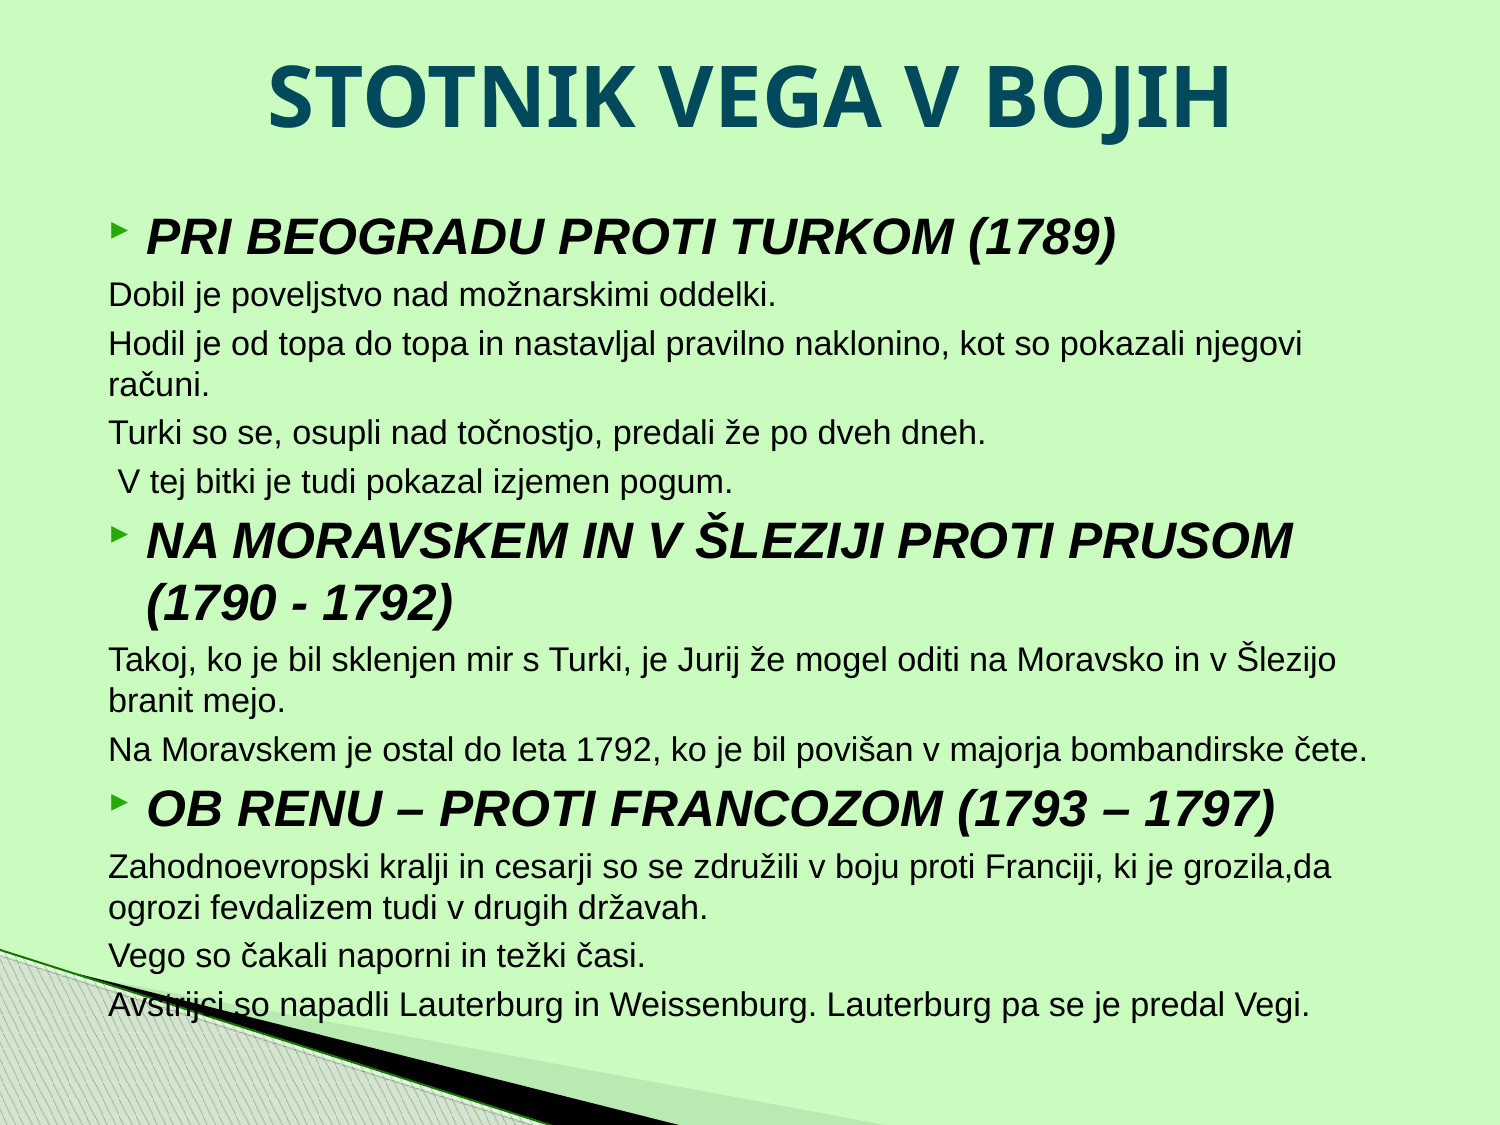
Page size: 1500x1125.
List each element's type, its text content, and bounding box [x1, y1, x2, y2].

title STOTNIK VEGA V BOJIH [76, 0, 1427, 188]
list PRI BEOGRADU PROTI TURKOM (1789) Dobil je poveljstvo nad možnarskimi oddelki. Hodil je od topa do topa in nastavljal pravilno naklonino, kot so pokazali njegovi računi. Turki so se, osupli nad točnostjo, predali že po dveh dneh. V tej bitki je tudi pokazal izjemen pogum. NA MORAVSKEM IN V ŠLEZIJI PROTI PRUSOM (1790 - 1792) Takoj, ko je bil sklenjen mir s Turki, je Jurij že mogel oditi na Moravsko in v Šlezijo branit mejo. Na Moravskem je ostal do leta 1792, ko je bil povišan v majorja bombandirske čete. OB RENU – PROTI FRANCOZOM (1793 – 1797) Zahodnoevropski kralji in cesarji so se združili v boju proti Franciji, ki je grozila,da ogrozi fevdalizem tudi v drugih državah. Vego so čakali naporni in težki časi. Avstrijci so napadli Lauterburg in Weissenburg. Lauterburg pa se je predal Vegi. [76, 196, 1427, 1047]
